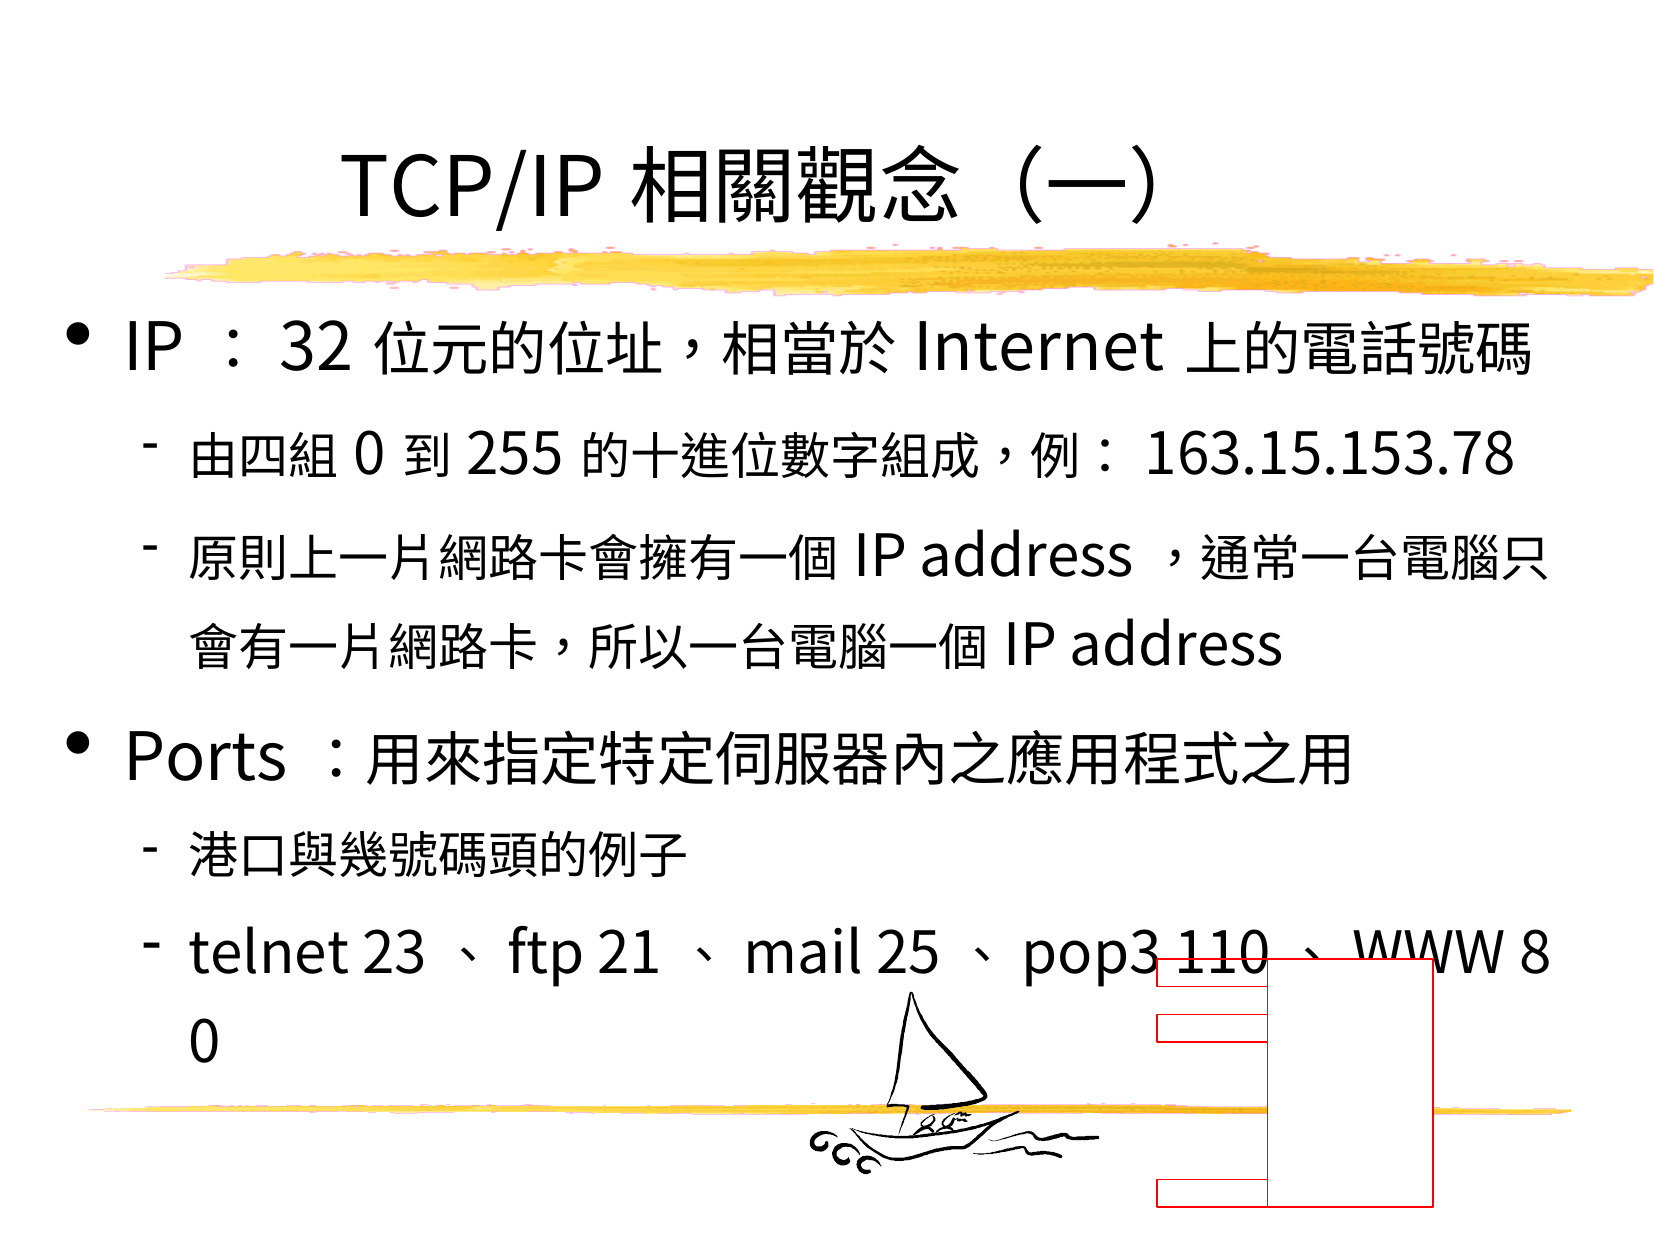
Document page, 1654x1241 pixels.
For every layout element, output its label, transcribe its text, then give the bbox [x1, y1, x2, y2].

chart [808, 991, 1100, 1177]
picture [82, 1102, 808, 1117]
title TCP/IP相關觀念（一） [73, 41, 1479, 249]
picture [1433, 1102, 1571, 1117]
text_box [1267, 959, 1433, 1208]
picture [165, 237, 1654, 308]
picture [1100, 1102, 1267, 1117]
list IP：32位元的位址，相當於Internet上的電話號碼 由四組0到255的十進位數字組成，例：163.15.153.78 原則上一片網路卡會擁有一個IP address，通常一台電腦只會有一片網路卡，所以一台電腦一個IP address Ports：用來指定特定伺服器內之應用程式之用 港口與幾號碼頭的例子 telnet 23、ftp 21、mail 25、pop3 110、WWW 80 [52, 279, 1598, 1088]
